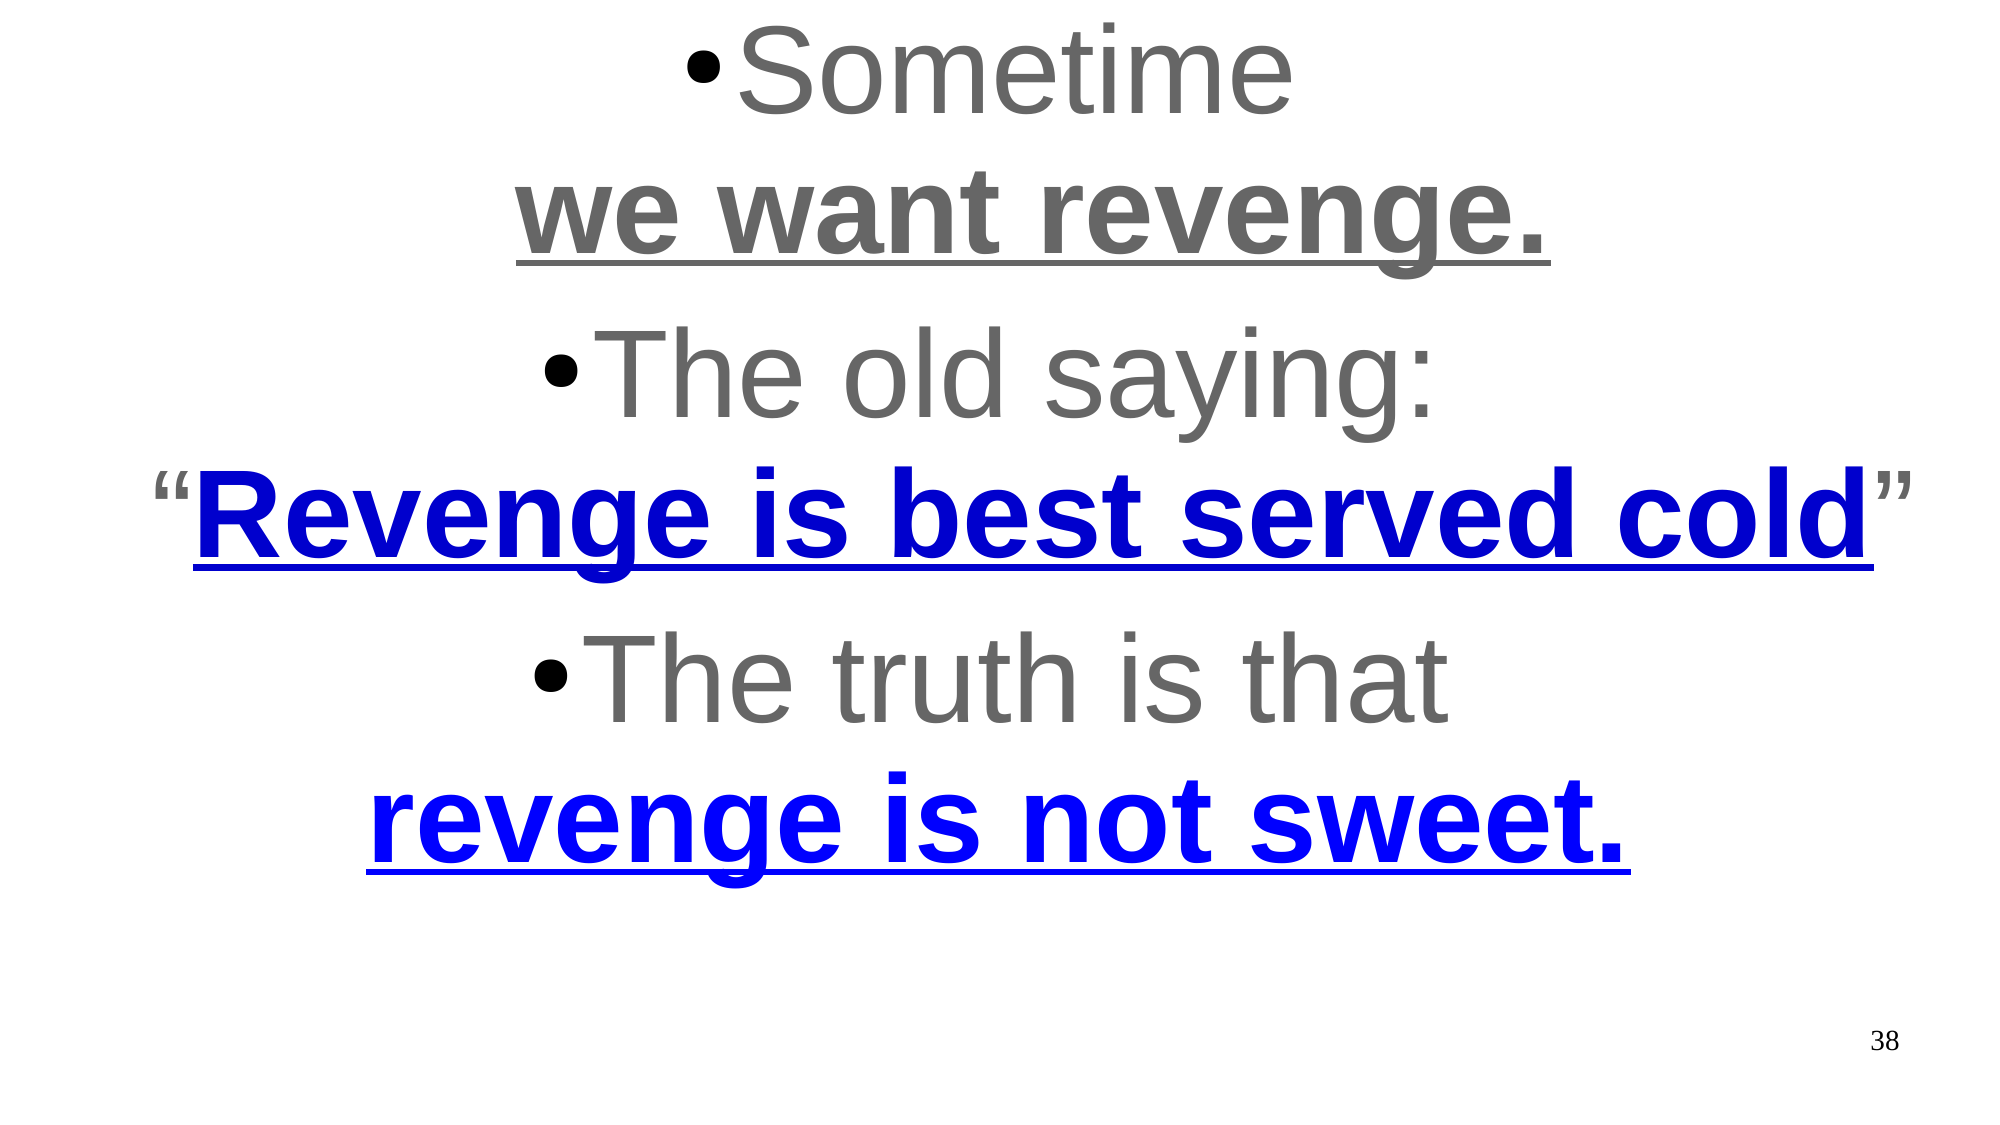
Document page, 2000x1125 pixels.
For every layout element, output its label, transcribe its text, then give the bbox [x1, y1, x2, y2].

list Sometime we want revenge. The old saying: “Revenge is best served cold” The truth is that revenge is not sweet. [0, 0, 1996, 1123]
